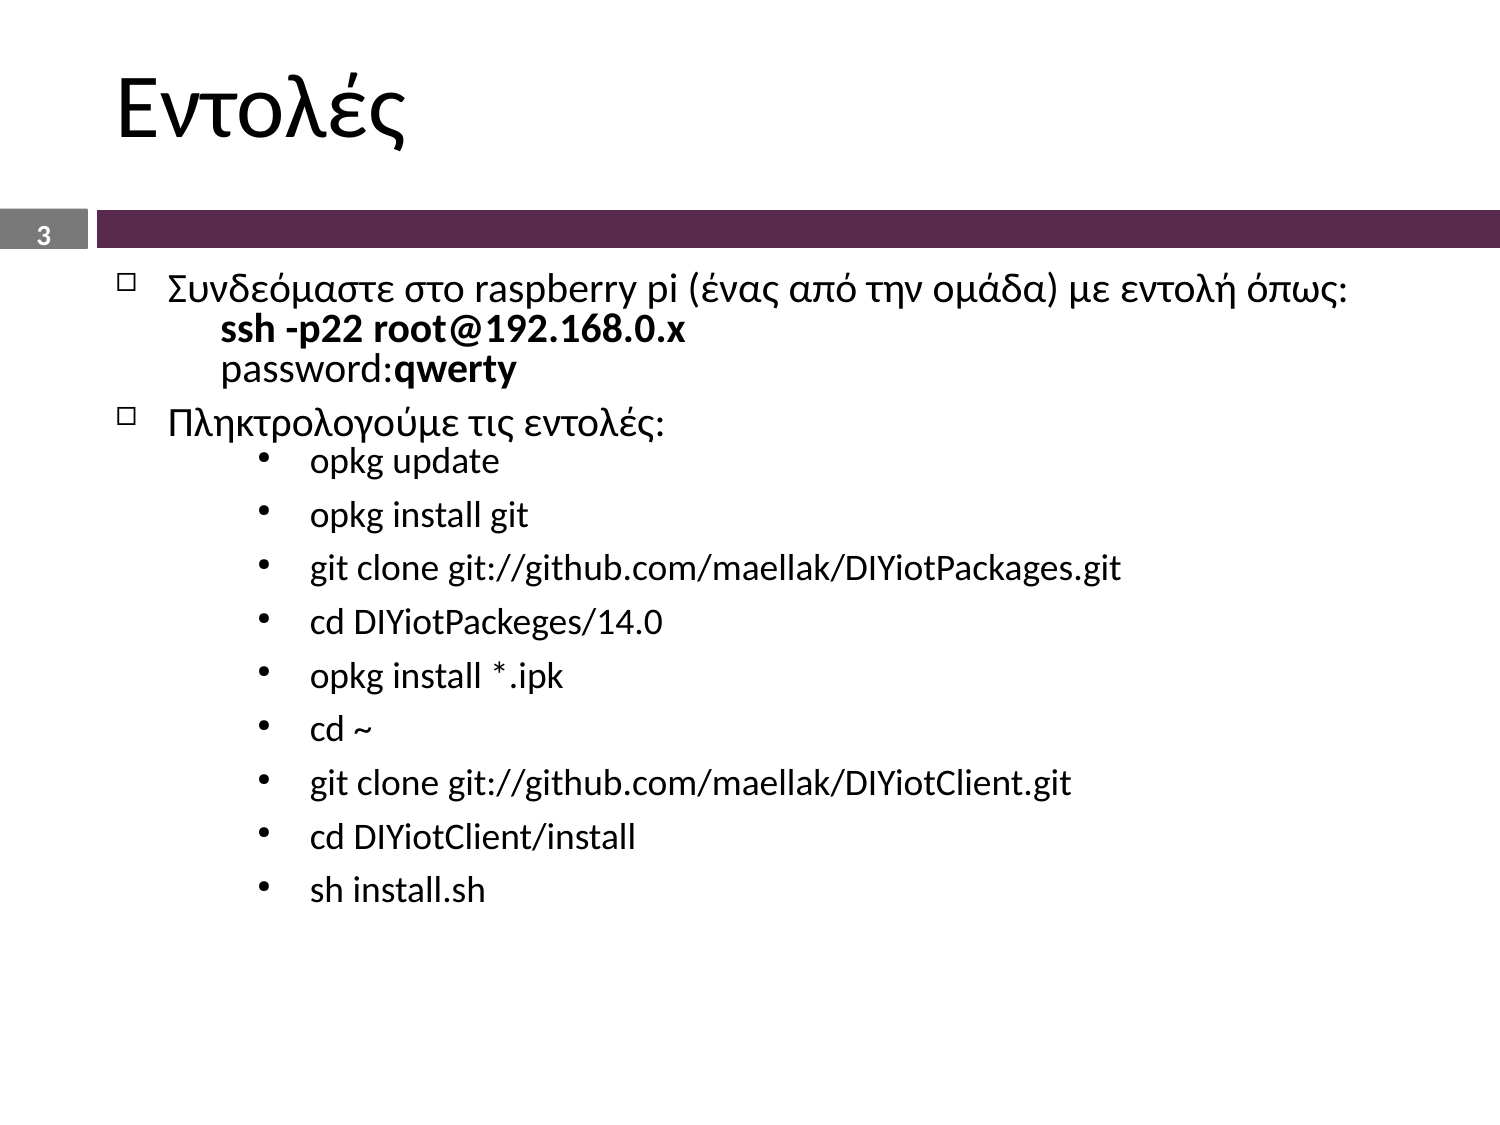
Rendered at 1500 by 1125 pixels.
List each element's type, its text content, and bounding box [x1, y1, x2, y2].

title Εντολές [100, 19, 1438, 182]
text_box [0, 208, 88, 249]
list Συνδεόμαστε στο raspberry pi (ένας από την ομάδα) με εντολή όπως: ssh -p22 root@192.168.0.x password:qwerty Πληκτρολογούμε τις εντολές: opkg update opkg install git git clone git://github.com/maellak/DIYiotPackages.git cd DIYiotPackeges/14.0 opkg install *.ipk cd ~ git clone git://github.com/maellak/DIYiotClient.git cd DIYiotClient/install sh install.sh [100, 262, 1438, 1000]
